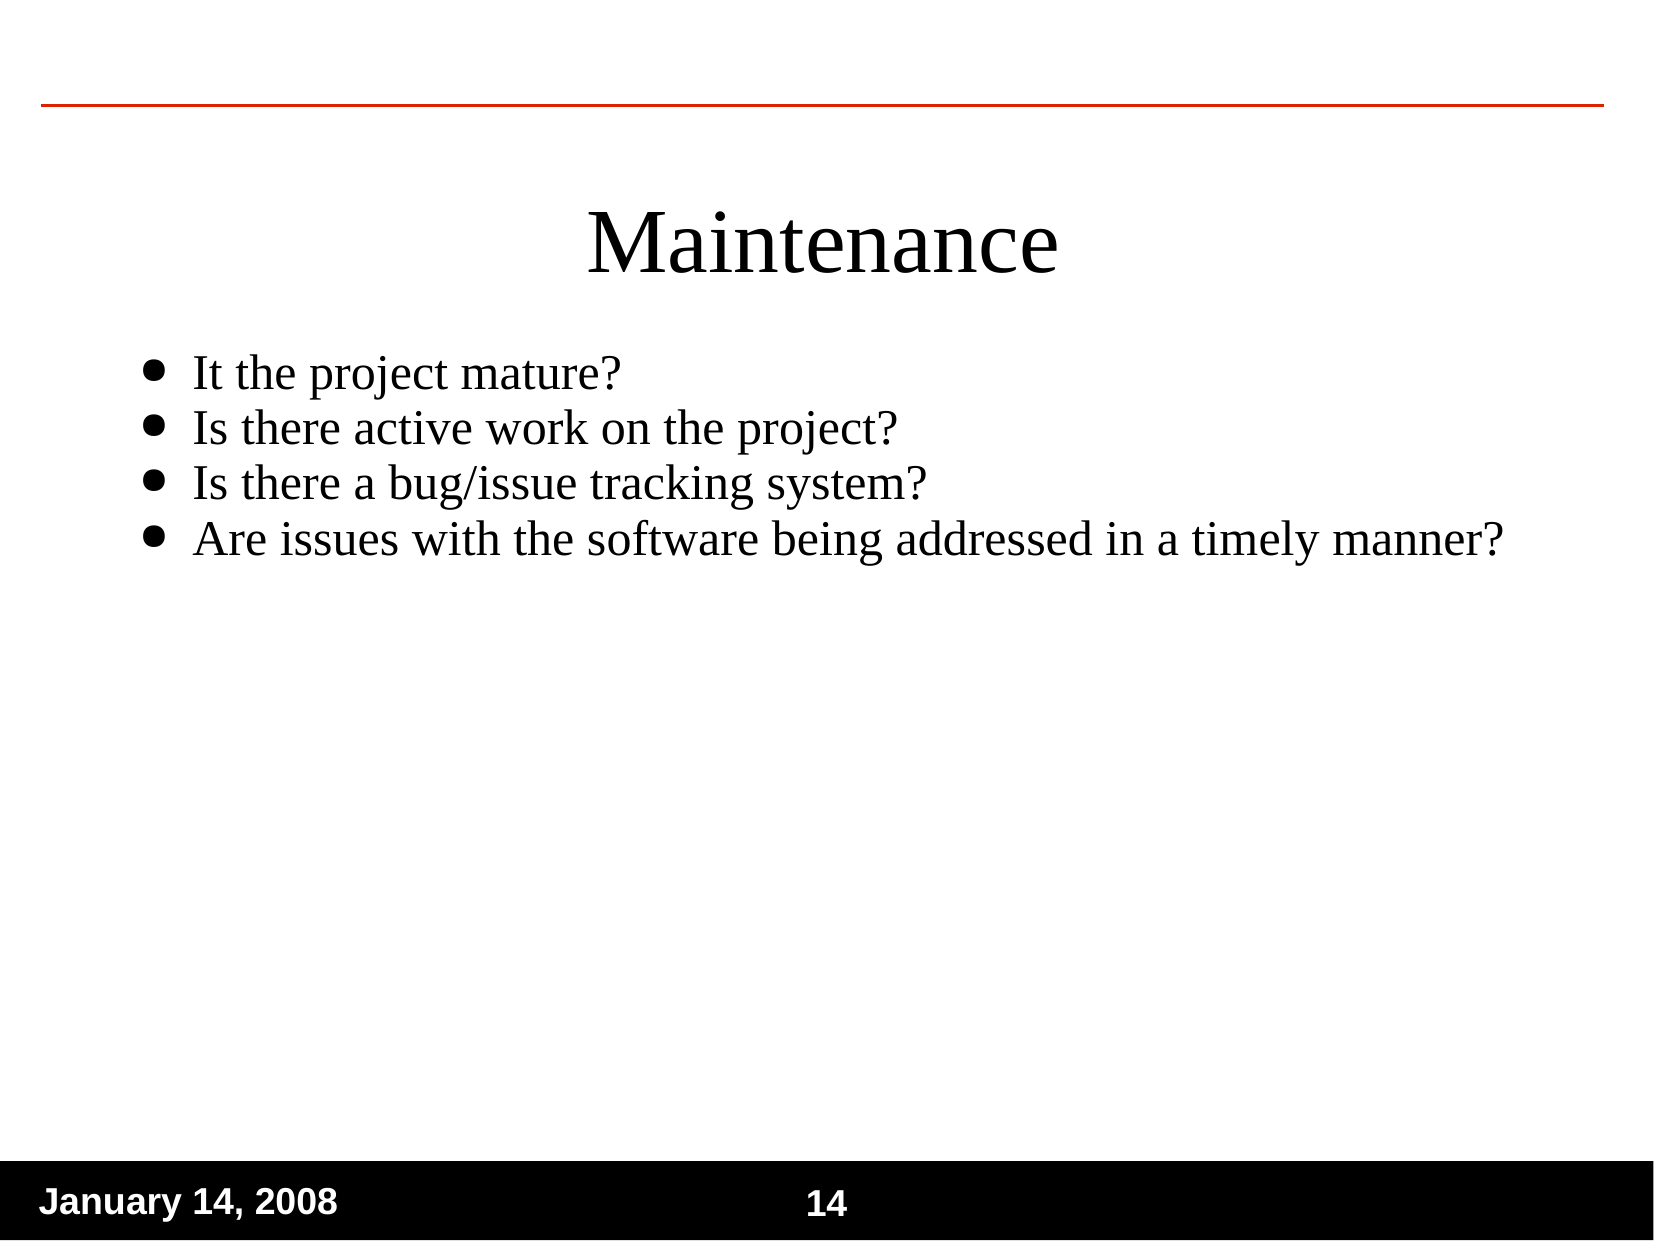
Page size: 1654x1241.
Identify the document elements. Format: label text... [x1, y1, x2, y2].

title Maintenance [117, 137, 1530, 346]
list It the project mature? Is there active work on the project? Is there a bug/issue tracking system? Are issues with the software being addressed in a timely manner? [121, 344, 1534, 1127]
